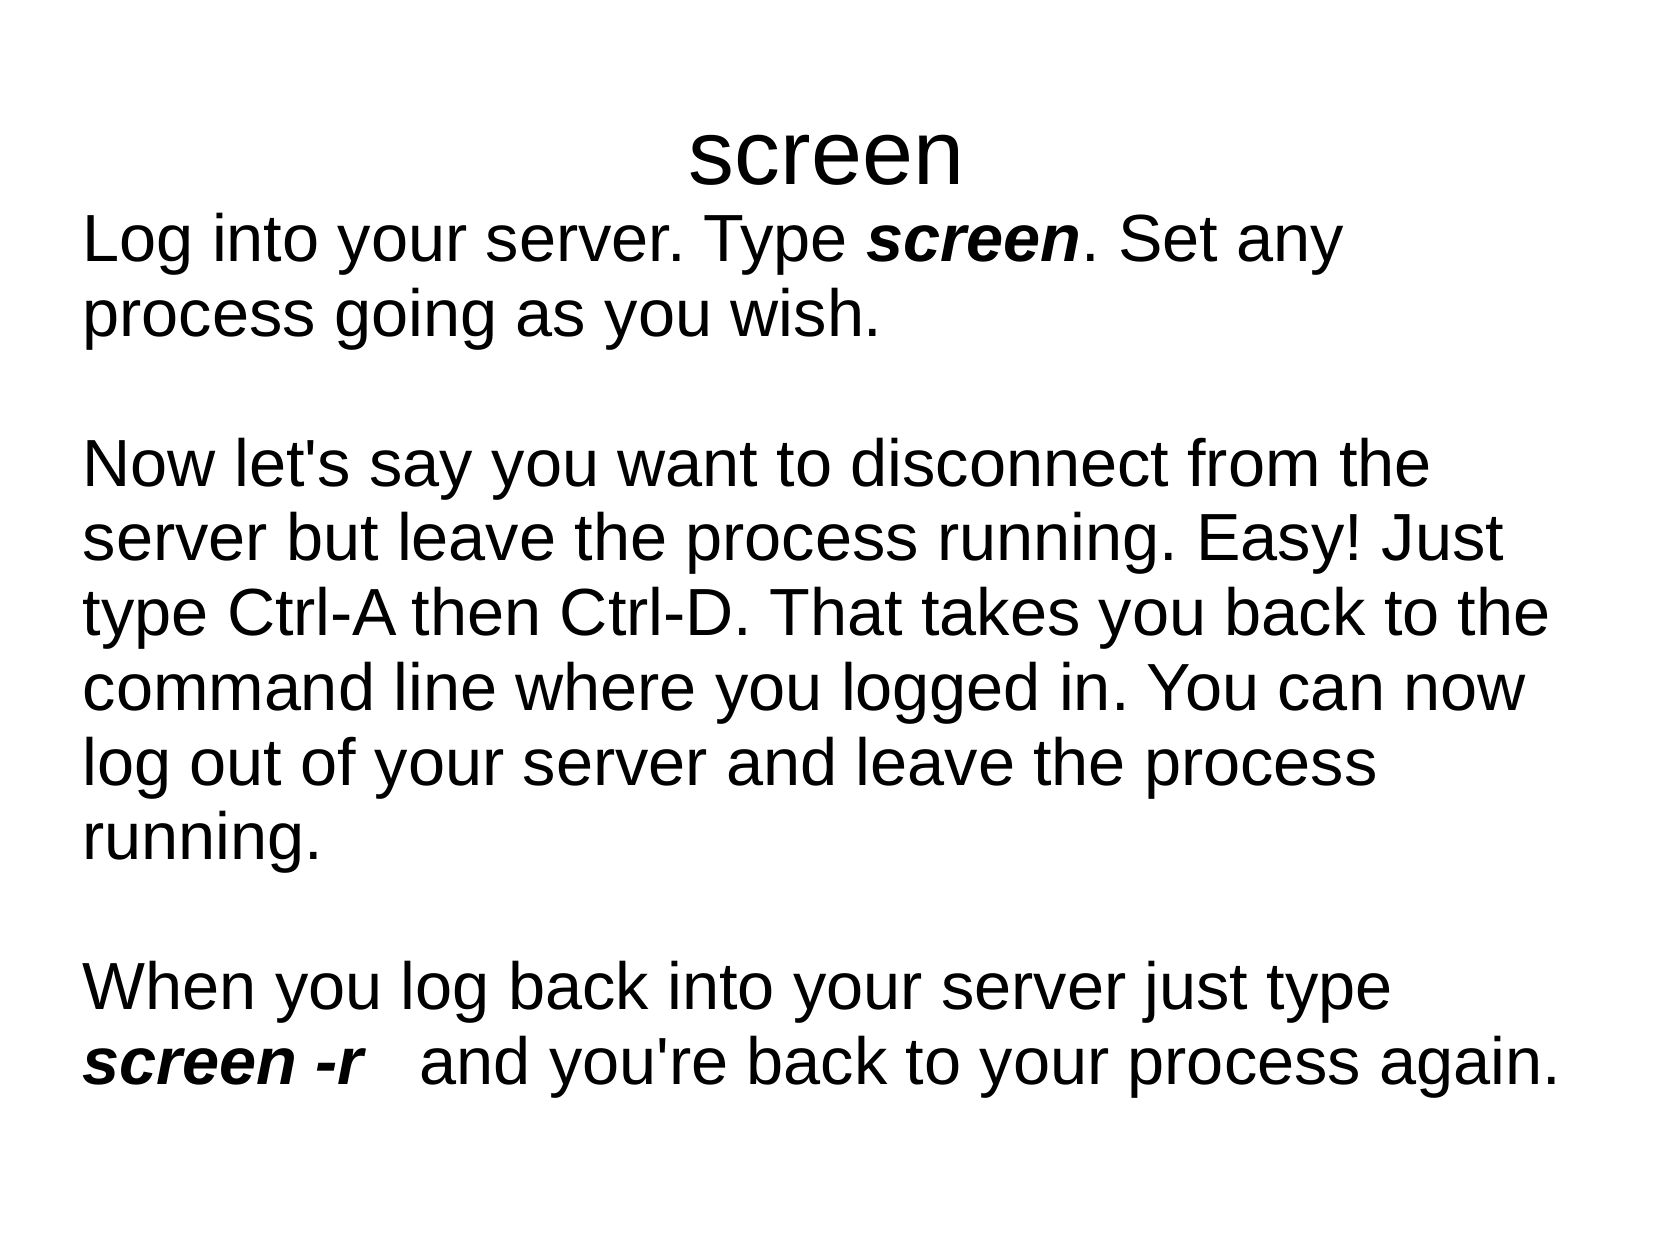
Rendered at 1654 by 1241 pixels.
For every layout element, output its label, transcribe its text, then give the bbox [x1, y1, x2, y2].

title screen [82, 49, 1571, 201]
subtitle Log into your server. Type screen. Set any process going as you wish. Now let's say you want to disconnect from the server but leave the process running. Easy! Just type Ctrl-A then Ctrl-D. That takes you back to the command line where you logged in. You can now log out of your server and leave the process running. When you log back into your server just type screen -r and you're back to your process again. [82, 201, 1571, 1099]
